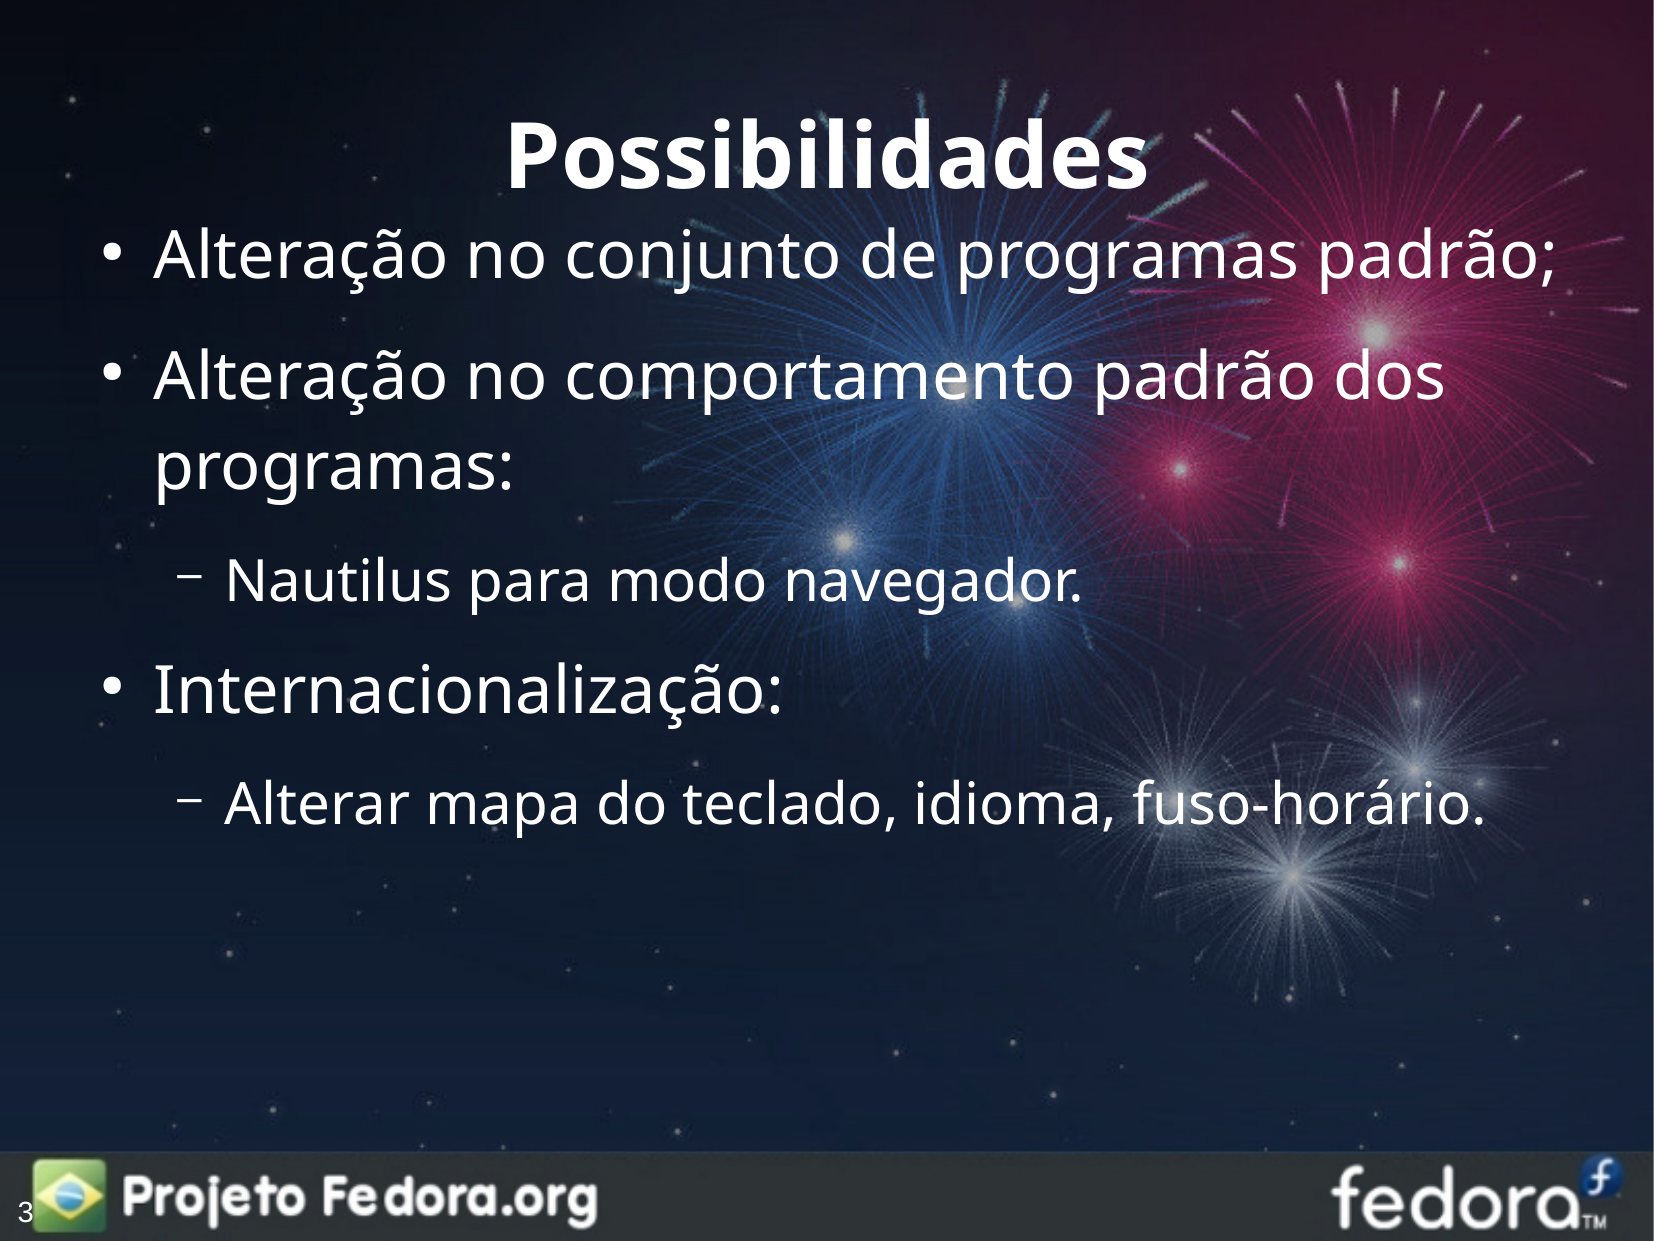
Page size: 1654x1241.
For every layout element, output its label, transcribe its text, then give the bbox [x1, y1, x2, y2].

list Alteração no conjunto de programas padrão; Alteração no comportamento padrão dos programas: Nautilus para modo navegador. Internacionalização: Alterar mapa do teclado, idioma, fuso-horário. [82, 207, 1625, 1040]
title Possibilidades [82, 49, 1571, 207]
picture [0, 0, 1654, 1241]
